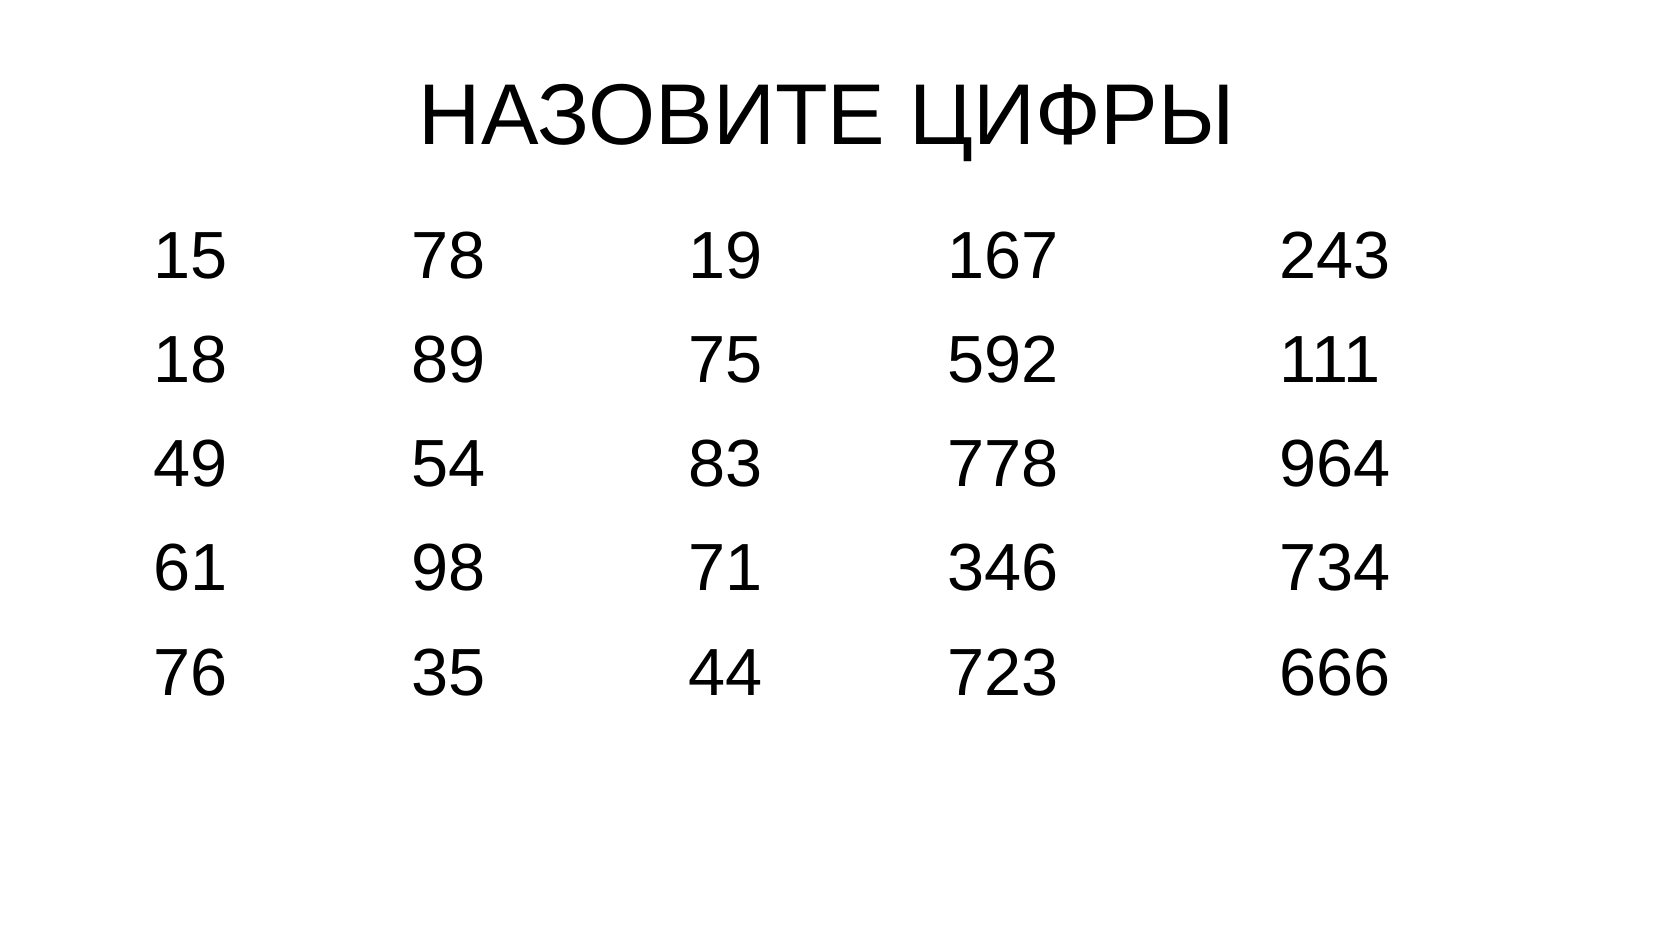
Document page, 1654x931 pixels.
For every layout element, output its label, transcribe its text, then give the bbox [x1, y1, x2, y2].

list 15 78 19 167 243 18 89 75 592 111 49 54 83 778 964 61 98 71 346 734 76 35 44 723 666 [82, 217, 1571, 758]
title НАЗОВИТЕ ЦИФРЫ [82, 37, 1571, 193]
